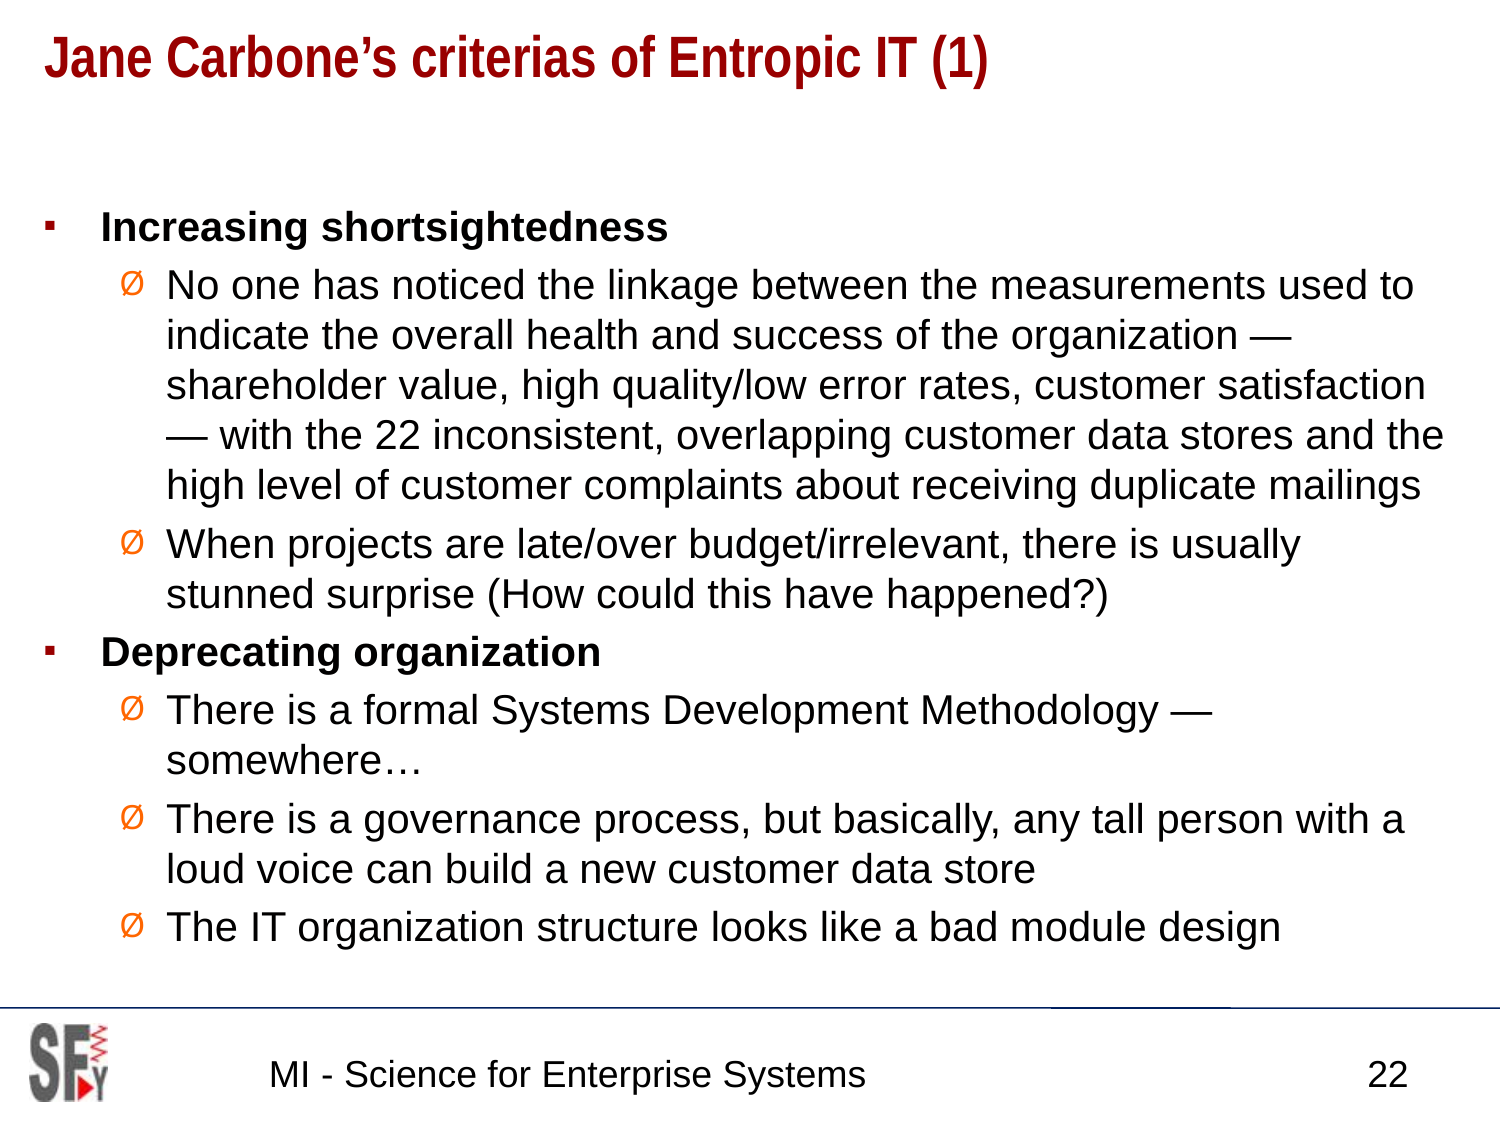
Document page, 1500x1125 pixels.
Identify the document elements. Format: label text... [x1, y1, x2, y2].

title Jane Carbone’s criterias of Entropic IT (1) [29, 12, 1471, 138]
picture [29, 1023, 108, 1102]
footer MI - Science for Enterprise Systems [253, 1034, 1336, 1103]
list Increasing shortsightedness No one has noticed the linkage between the measurements used to indicate the overall health and success of the organization — shareholder value, high quality/low error rates, customer satisfaction — with the 22 inconsistent, overlapping customer data stores and the high level of customer complaints about receiving duplicate mailings When projects are late/over budget/irrelevant, there is usually stunned surprise (How could this have happened?) Deprecating organization There is a formal Systems Development Methodology — somewhere… There is a governance process, but basically, any tall person with a loud voice can build a new customer data store The IT organization structure looks like a bad module design [29, 184, 1471, 988]
slide_number <numéro> [1352, 1034, 1490, 1103]
